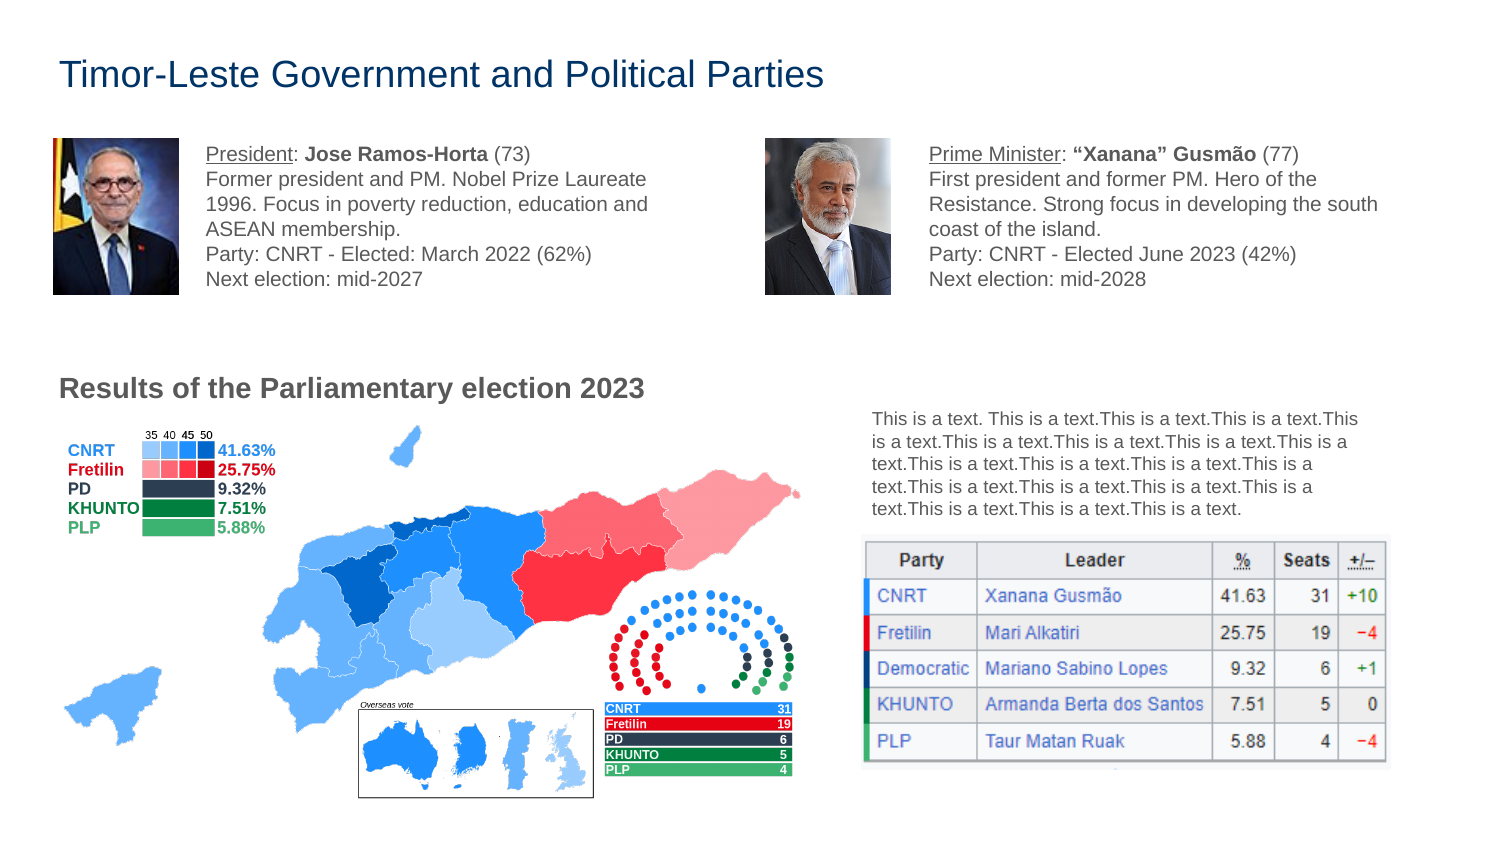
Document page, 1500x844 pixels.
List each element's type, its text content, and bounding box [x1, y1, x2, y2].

picture [53, 420, 813, 813]
picture [765, 138, 891, 295]
text_box President: Jose Ramos-Horta (73) Former president and PM. Nobel Prize Laureate 1996. Focus in poverty reduction, education and ASEAN membership. Party: CNRT - Elected: March 2022 (62%) Next election: mid-2027 [190, 125, 704, 306]
text_box Prime Minister: “Xanana” Gusmão (77) First president and former PM. Hero of the Resistance. Strong focus in developing the south coast of the island. Party: CNRT - Elected June 2023 (42%) Next election: mid-2028 [914, 125, 1428, 306]
title Timor-Leste Government and Political Parties [43, 9, 1450, 134]
text_box Results of the Parliamentary election 2023 [43, 354, 1474, 420]
picture [53, 138, 179, 295]
picture [861, 534, 1391, 770]
text_box This is a text. This is a text.This is a text.This is a text.This is a text.This is a text.This is a text.This is a text.This is a text.This is a text.This is a text.This is a text.This is a text.This is a text.This is a text.This is a text.This is a text.This is a text.This is a text.This is a text. [856, 391, 1386, 526]
